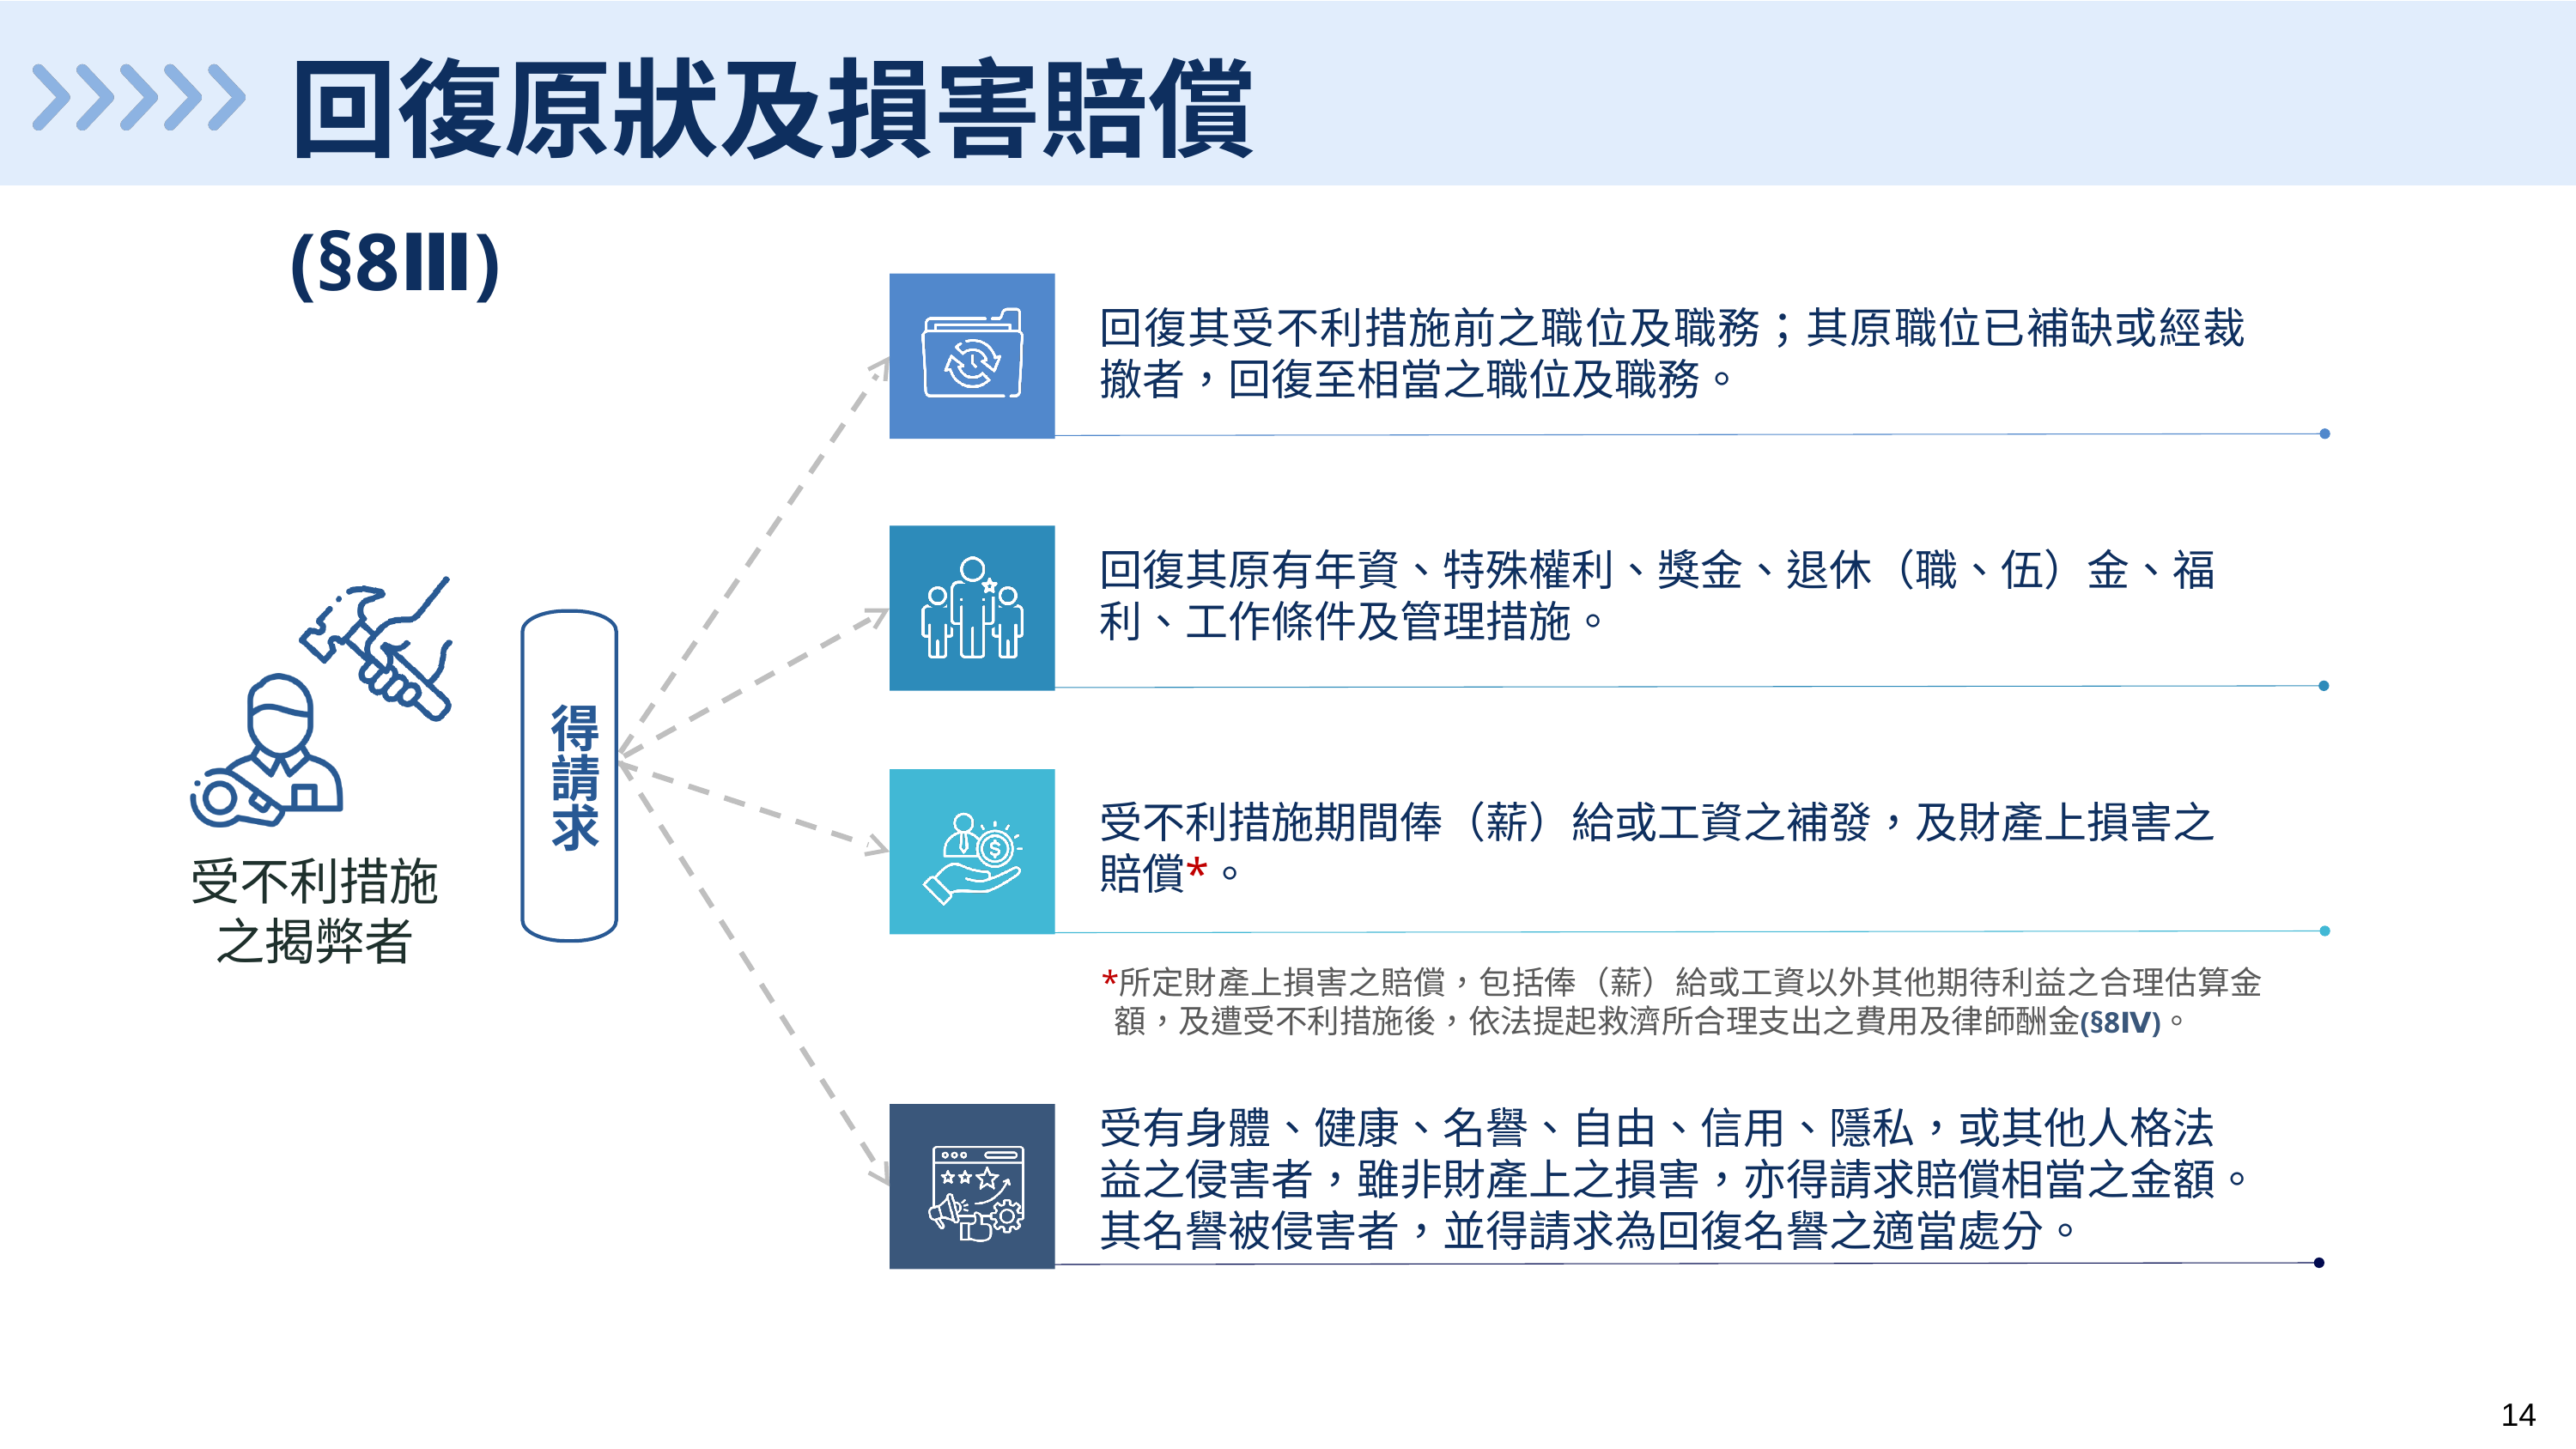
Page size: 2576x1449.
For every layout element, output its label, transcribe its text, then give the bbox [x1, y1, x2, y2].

text_box [890, 1104, 1055, 1270]
picture [921, 556, 1024, 658]
text_box 回復其受不利措施前之職位及職務；其原職位已補缺或經裁撤者，回復至相當之職位及職務。 [1087, 294, 2259, 410]
picture [189, 572, 456, 828]
text_box [890, 769, 1055, 935]
text_box [890, 273, 1055, 440]
picture [925, 1143, 1027, 1245]
picture [921, 808, 1024, 910]
text_box 回復原狀及損害賠償 (§8Ⅲ) [289, 33, 1492, 307]
text_box [0, 1, 2576, 185]
text_box [890, 525, 1055, 691]
text_box <編號> [2488, 1387, 2576, 1440]
picture [921, 301, 1024, 403]
text_box 受不利措施期間俸（薪）給或工資之補發，及財產上損害之賠償*。 [1086, 789, 2259, 905]
text_box [522, 610, 617, 942]
text_box 受不利措施之揭弊者 [189, 850, 440, 971]
text_box 得請求 [524, 690, 611, 856]
text_box 回復其原有年資、特殊權利、獎金、退休（職、伍）金、福利、工作條件及管理措施。 [1086, 536, 2259, 652]
text_box *所定財產上損害之賠償，包括俸（薪）給或工資以外其他期待利益之合理估算金額，及遭受不利措施後，依法提起救濟所合理支出之費用及律師酬金(§8Ⅳ)。 [1088, 956, 2275, 1046]
text_box 受有身體、健康、名譽、自由、信用、隱私，或其他人格法益之侵害者，雖非財產上之損害，亦得請求賠償相當之金額。其名譽被侵害者，並得請求為回復名譽之適當處分。 [1086, 1094, 2259, 1262]
